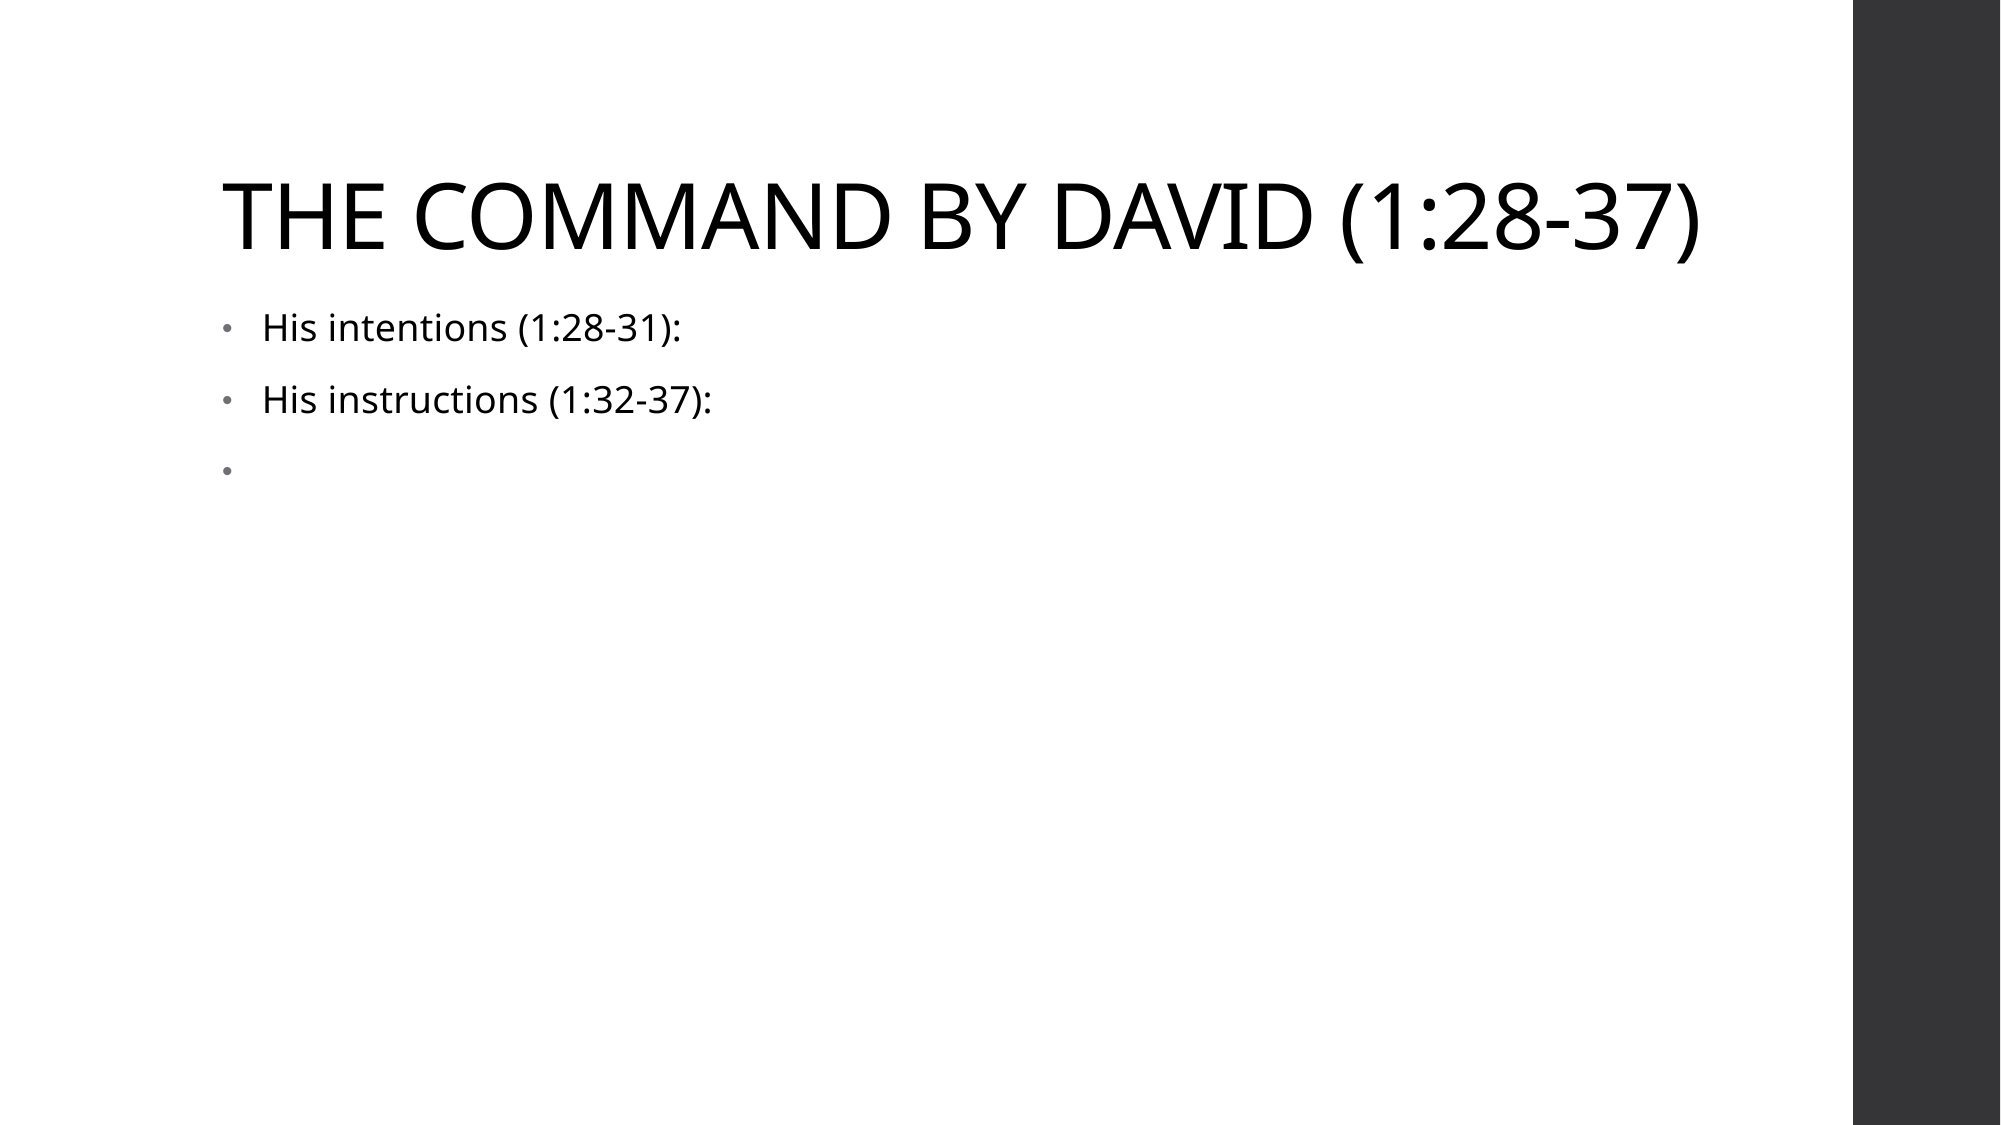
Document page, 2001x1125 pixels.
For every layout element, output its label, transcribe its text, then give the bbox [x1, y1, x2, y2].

list His intentions (1:28-31): His instructions (1:32-37): [206, 299, 1617, 1014]
title THE COMMAND BY DAVID (1:28-37) [206, 60, 1797, 278]
